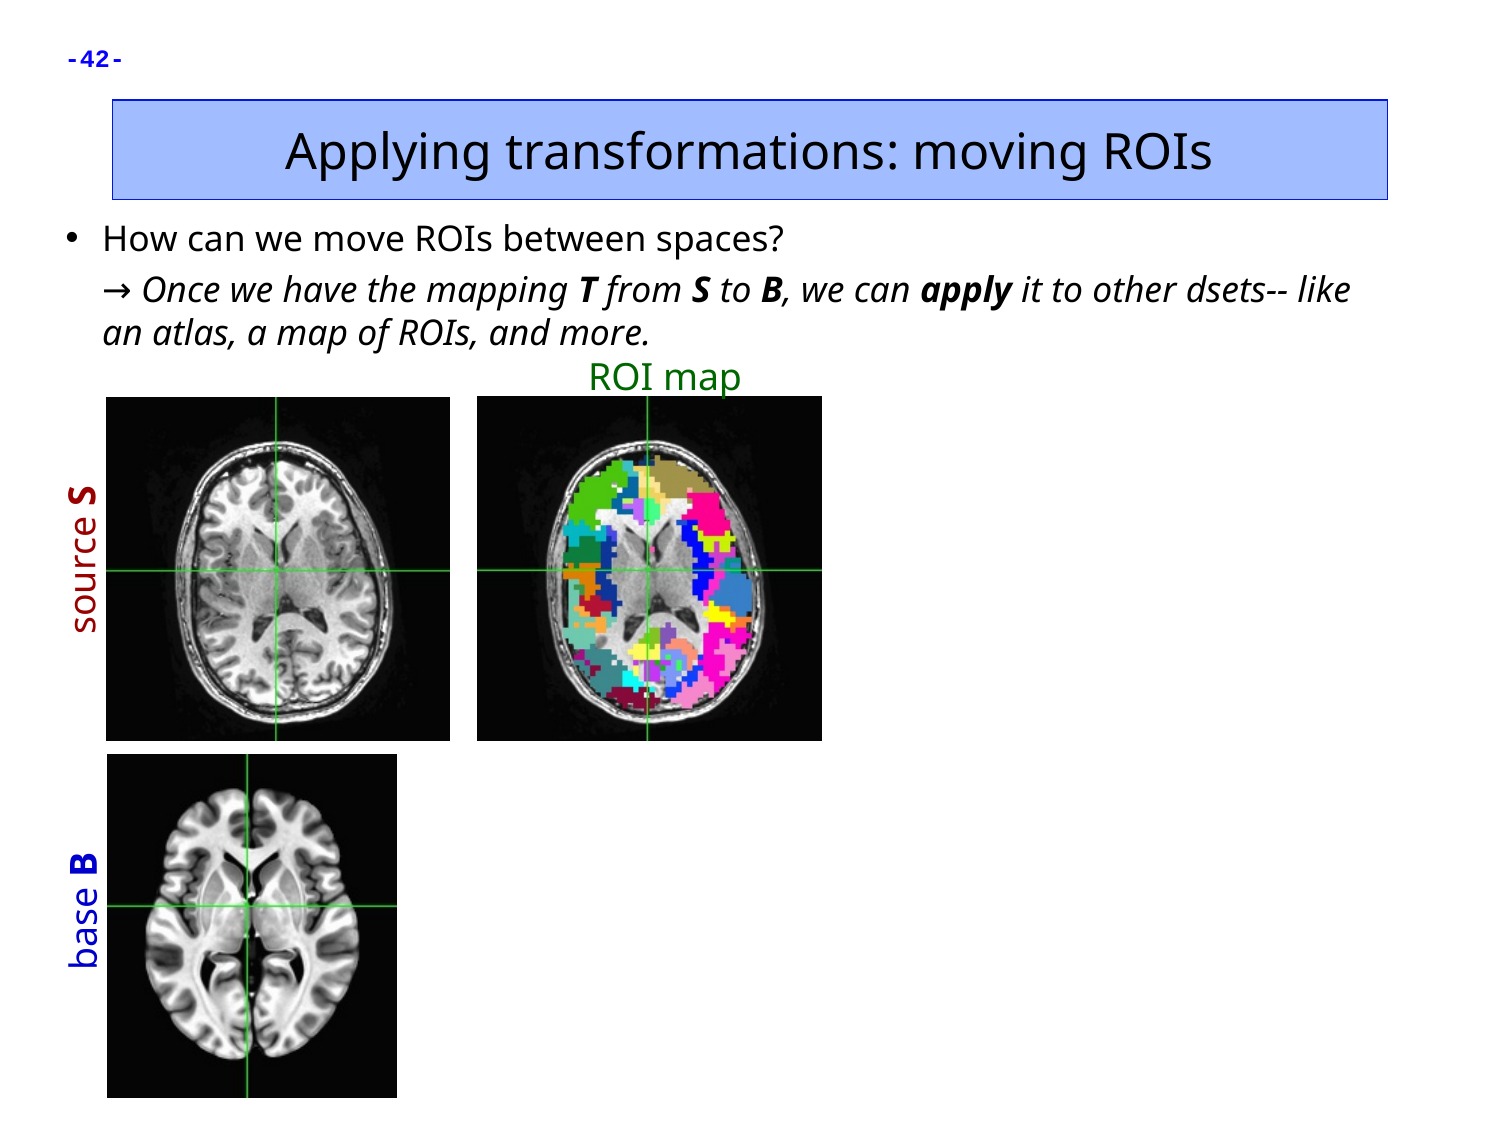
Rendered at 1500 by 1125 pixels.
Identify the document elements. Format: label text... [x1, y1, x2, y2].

text_box base B [48, 827, 120, 988]
text_box source S [47, 458, 119, 653]
text_box ROI map [570, 342, 765, 414]
text_box How can we move ROIs between spaces? → Once we have the mapping T from S to B, we can apply it to other dsets-- like an atlas, a map of ROIs, and more. [49, 208, 1410, 360]
picture [106, 397, 450, 741]
picture [477, 396, 822, 741]
text_box Applying transformations: moving ROIs [112, 99, 1388, 200]
picture [107, 754, 397, 1098]
